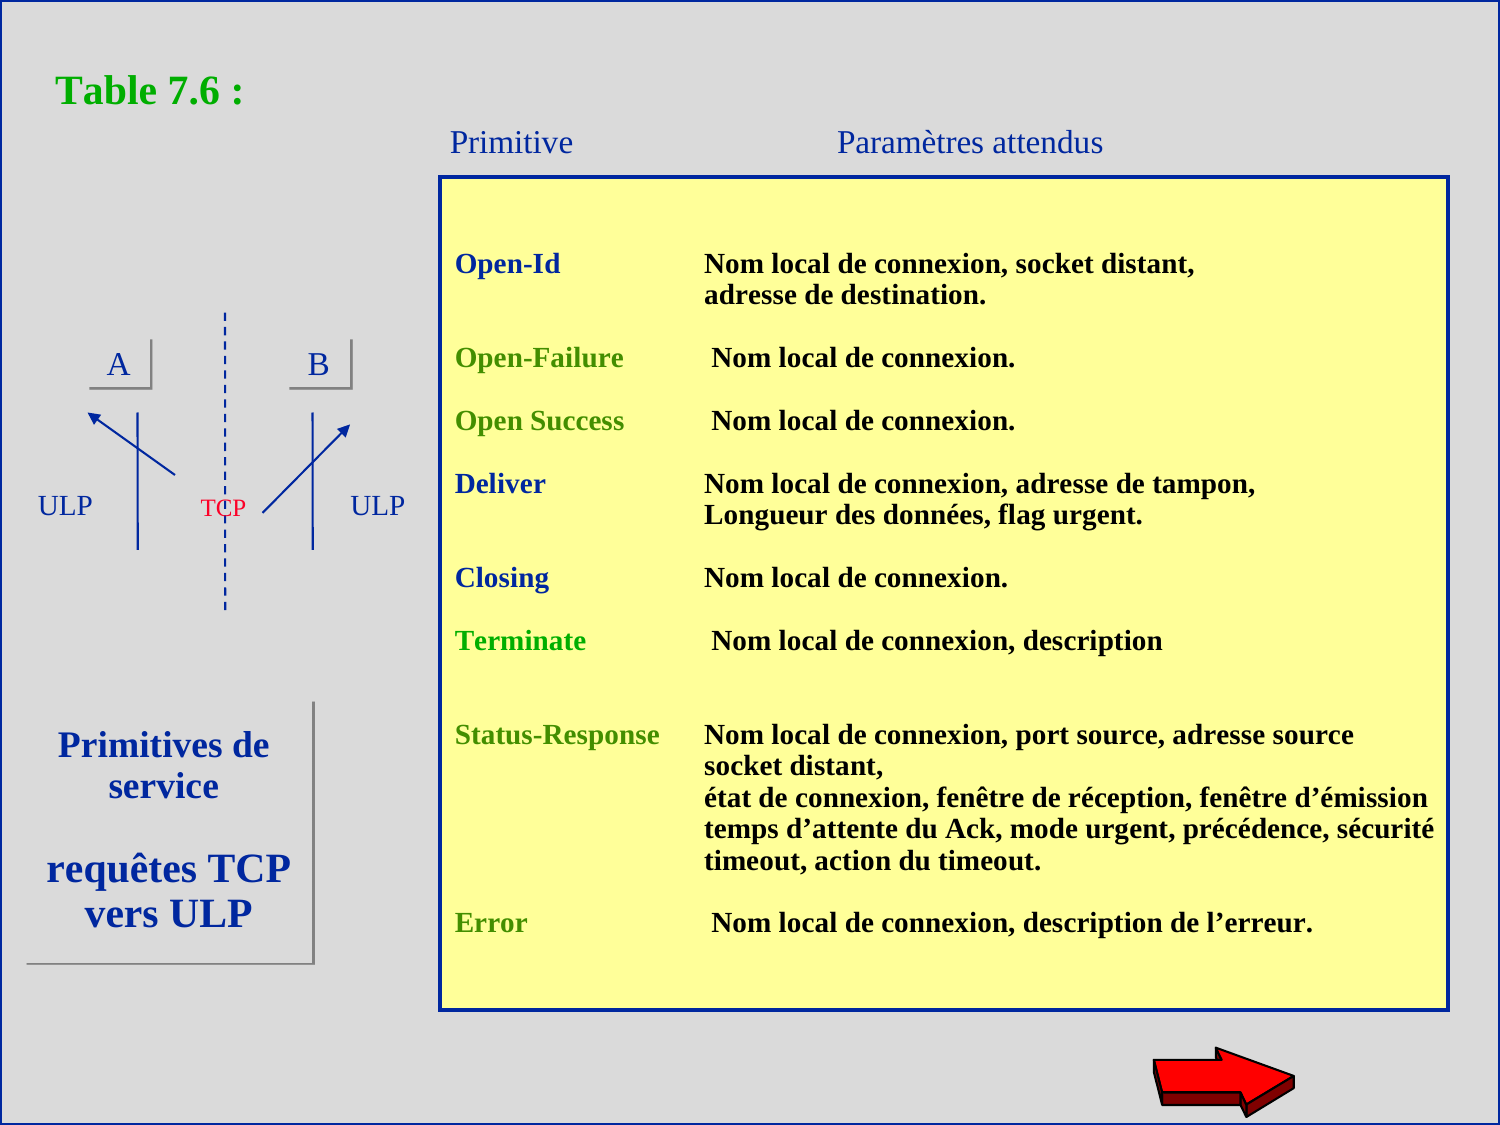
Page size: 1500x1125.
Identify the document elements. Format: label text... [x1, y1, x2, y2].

text_box ULP [335, 479, 421, 530]
text_box Open-Id Nom local de connexion, socket distant, adresse de destination. Open-Failure Nom local de connexion. Open Success Nom local de connexion. Deliver Nom local de connexion, adresse de tampon, Longueur des données, flag urgent. Closing Nom local de connexion. Terminate Nom local de connexion, description Status-Response Nom local de connexion, port source, adresse source socket distant, état de connexion, fenêtre de réception, fenêtre d’émission temps d’attente du Ack, mode urgent, précédence, sécurité timeout, action du timeout. Error Nom local de connexion, description de l’erreur. [439, 177, 1448, 1011]
text_box Primitives de service requêtes TCP vers ULP [27, 702, 311, 961]
text_box Primitive [434, 112, 589, 168]
text_box B [288, 338, 349, 387]
text_box ULP [22, 479, 109, 530]
text_box [1, 1, 1499, 1124]
text_box A [88, 338, 149, 387]
text_box Table 7.6 : [40, 54, 260, 121]
text_box TCP [185, 483, 262, 529]
text_box Paramètres attendus [822, 112, 1120, 168]
